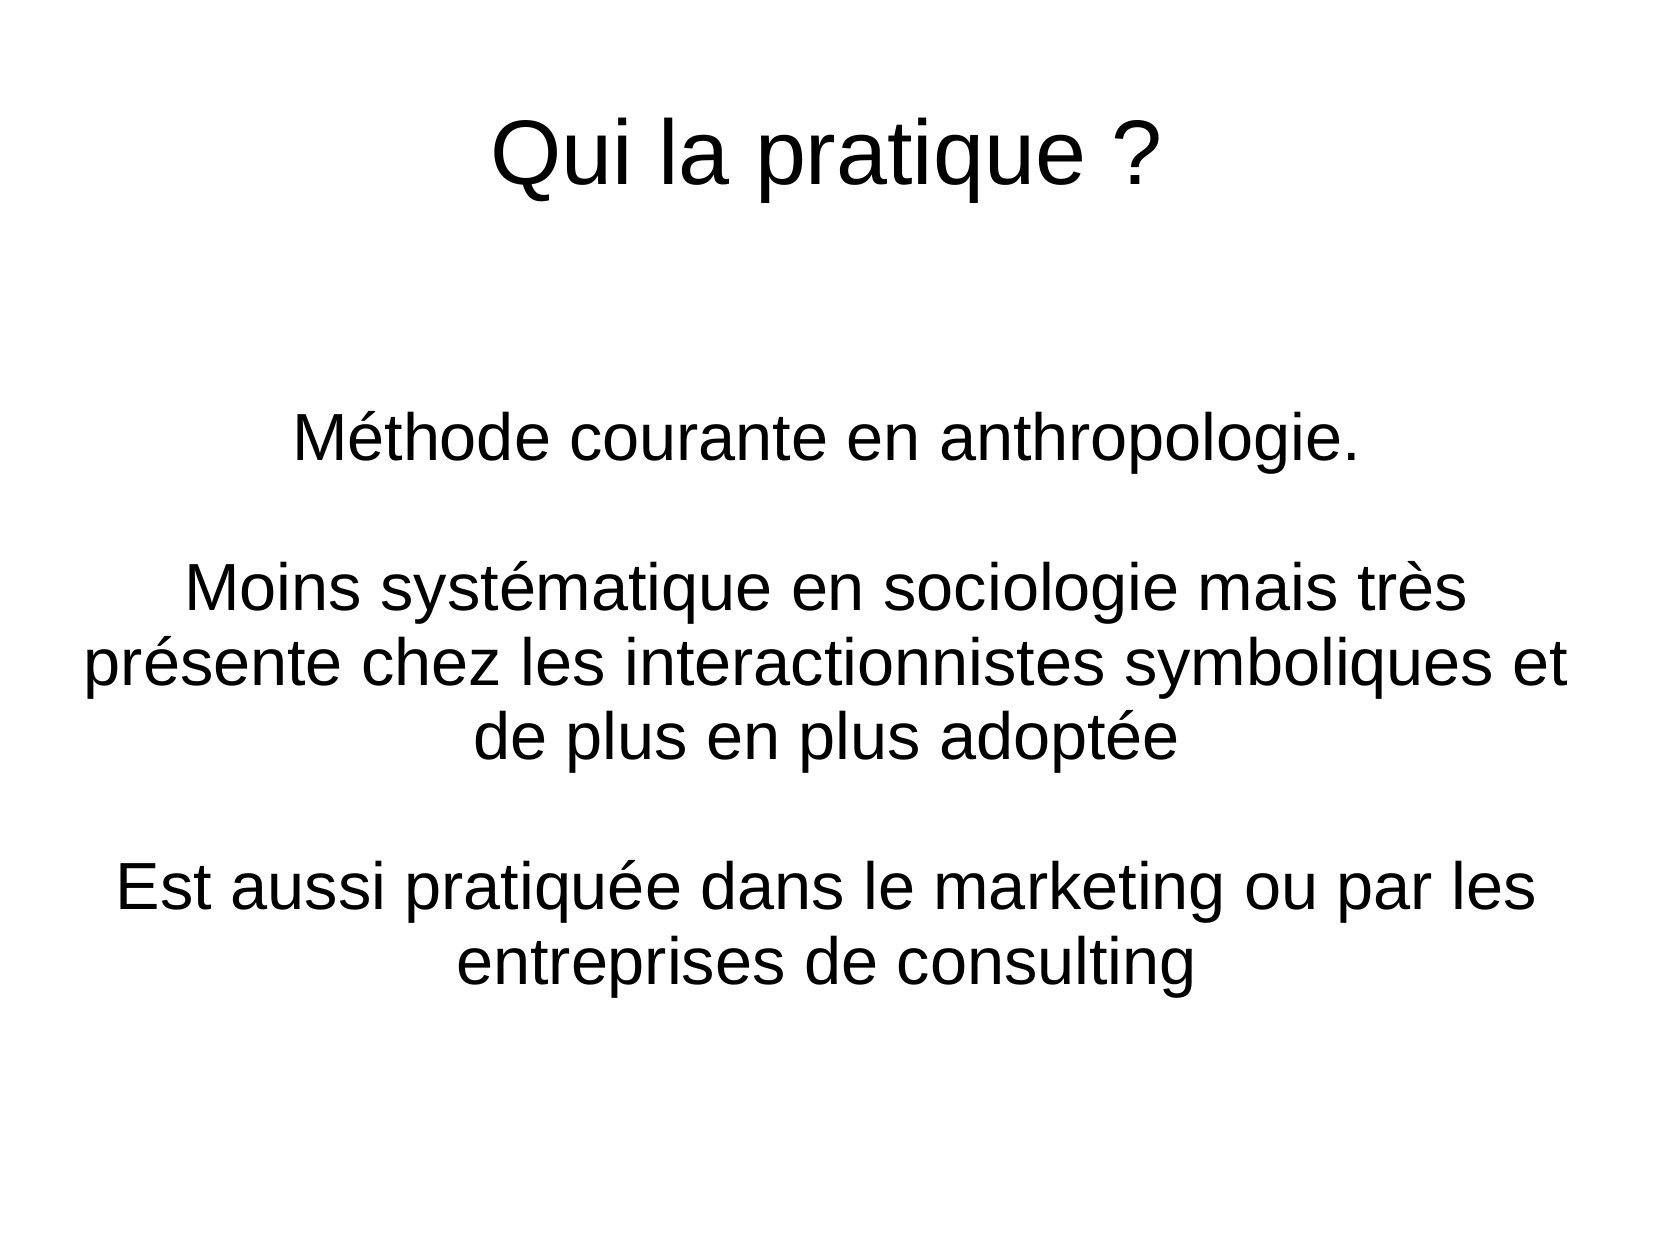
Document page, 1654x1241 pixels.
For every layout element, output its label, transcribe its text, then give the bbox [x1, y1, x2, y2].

subtitle Méthode courante en anthropologie. Moins systématique en sociologie mais très présente chez les interactionnistes symboliques et de plus en plus adoptée Est aussi pratiquée dans le marketing ou par les entreprises de consulting [82, 297, 1571, 1102]
title Qui la pratique ? [82, 56, 1571, 250]
